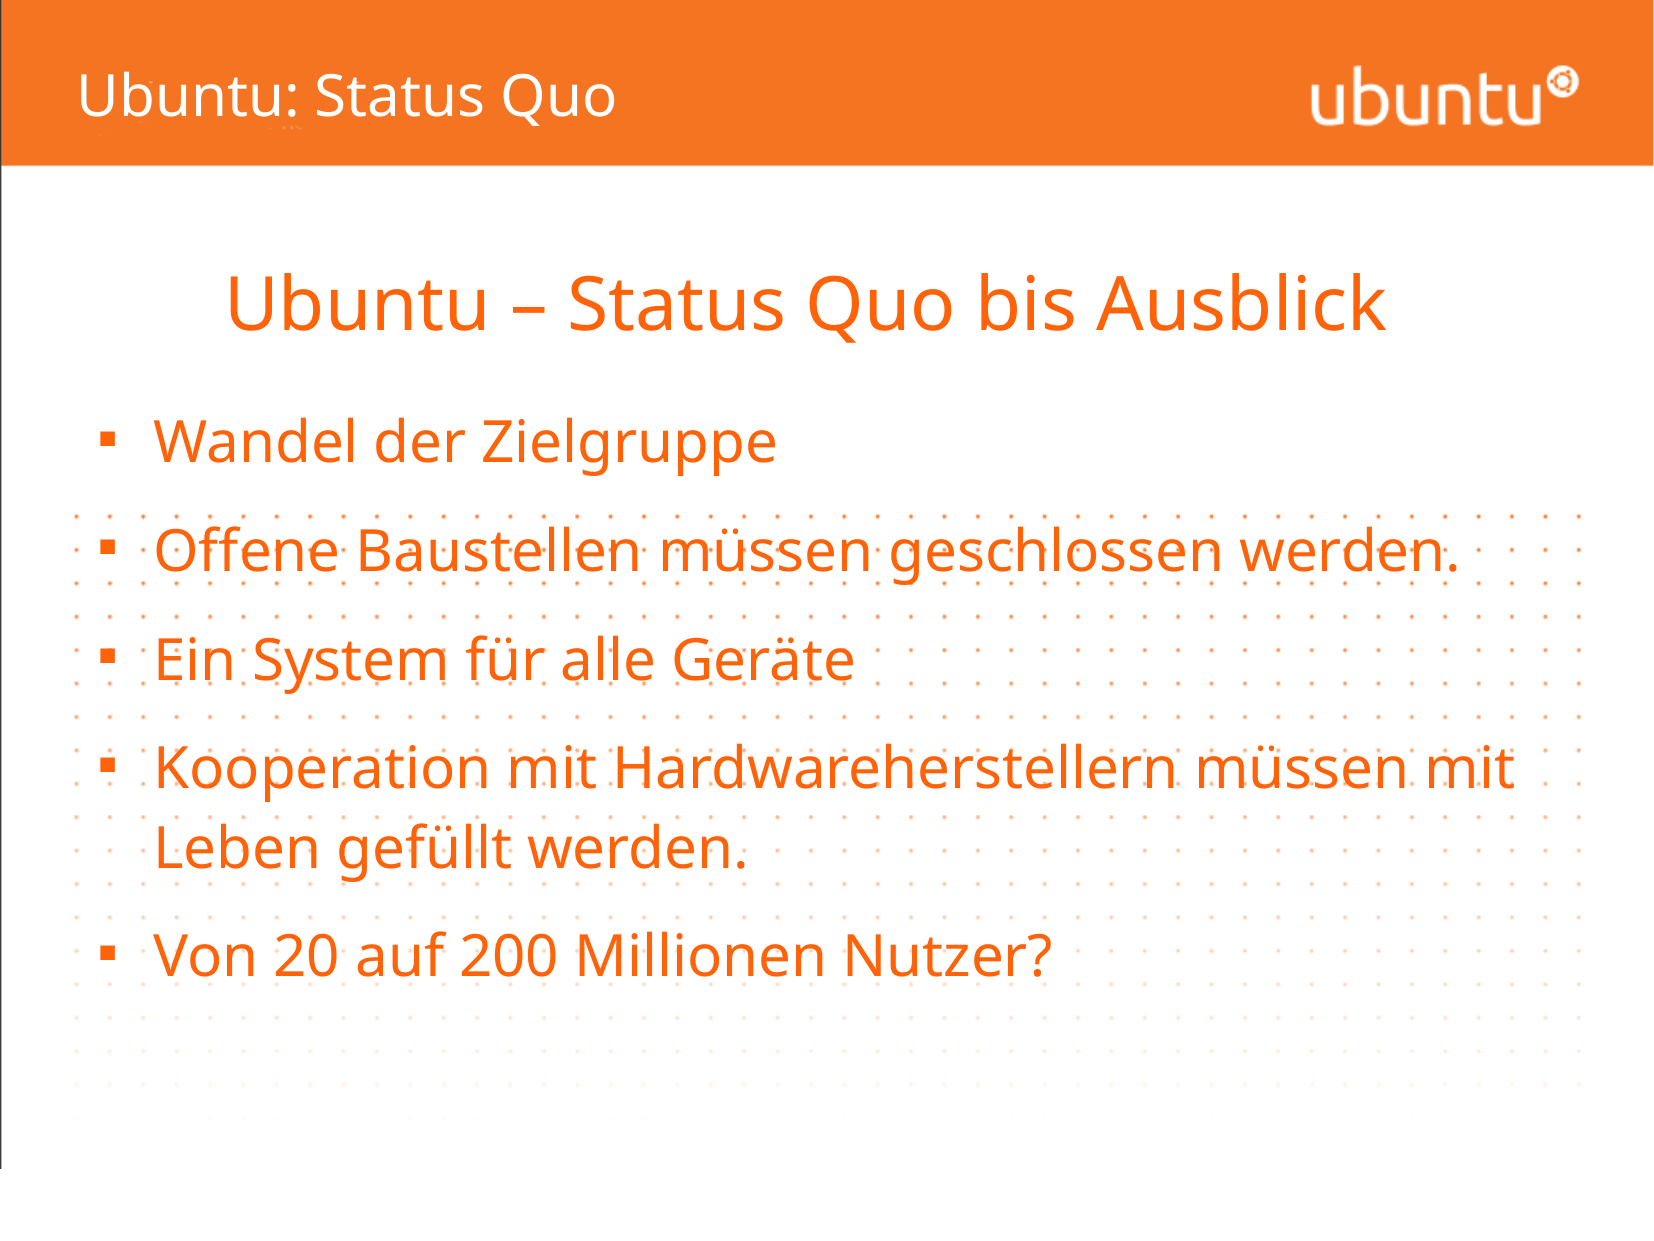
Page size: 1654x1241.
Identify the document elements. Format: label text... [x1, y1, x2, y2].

picture [0, 0, 1654, 1169]
list Wandel der Zielgruppe Offene Baustellen müssen geschlossen werden. Ein System für alle Geräte Kooperation mit Hardwareherstellern müssen mit Leben gefüllt werden. Von 20 auf 200 Millionen Nutzer? [82, 400, 1577, 1109]
title Ubuntu: Status Quo [76, 29, 1565, 158]
text_box Ubuntu – Status Quo bis Ausblick [209, 242, 1480, 400]
